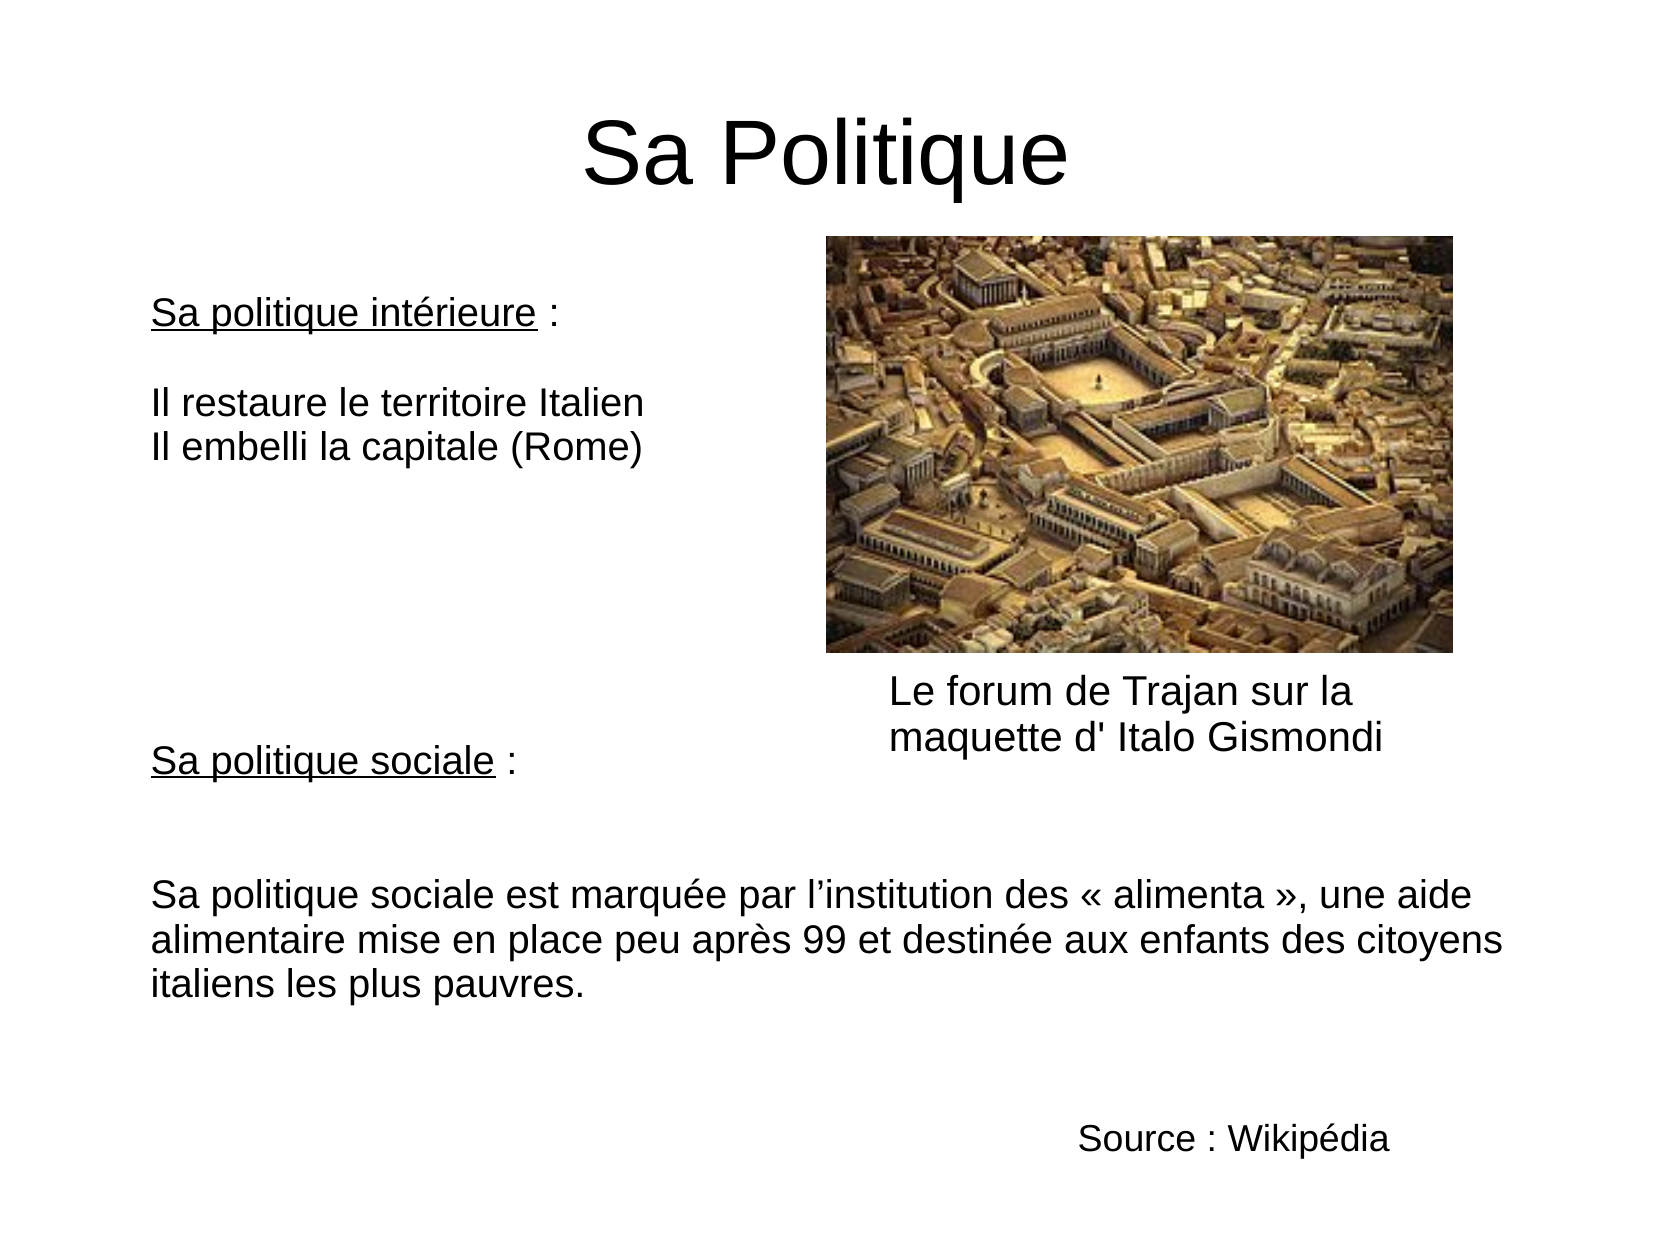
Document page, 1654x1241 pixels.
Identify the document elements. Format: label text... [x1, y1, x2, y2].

title Sa Politique [82, 49, 1571, 257]
text_box Source : Wikipédia [1062, 1110, 1453, 1210]
picture [826, 236, 1453, 653]
list Sa politique intérieure : Il restaure le territoire Italien Il embelli la capitale (Rome) Sa politique sociale : Sa politique sociale est marquée par l’institution des « alimenta », une aide alimentaire mise en place peu après 99 et destinée aux enfants des citoyens italiens les plus pauvres. [82, 290, 1571, 1010]
text_box Le forum de Trajan sur la maquette d' Italo Gismondi [874, 653, 1430, 768]
